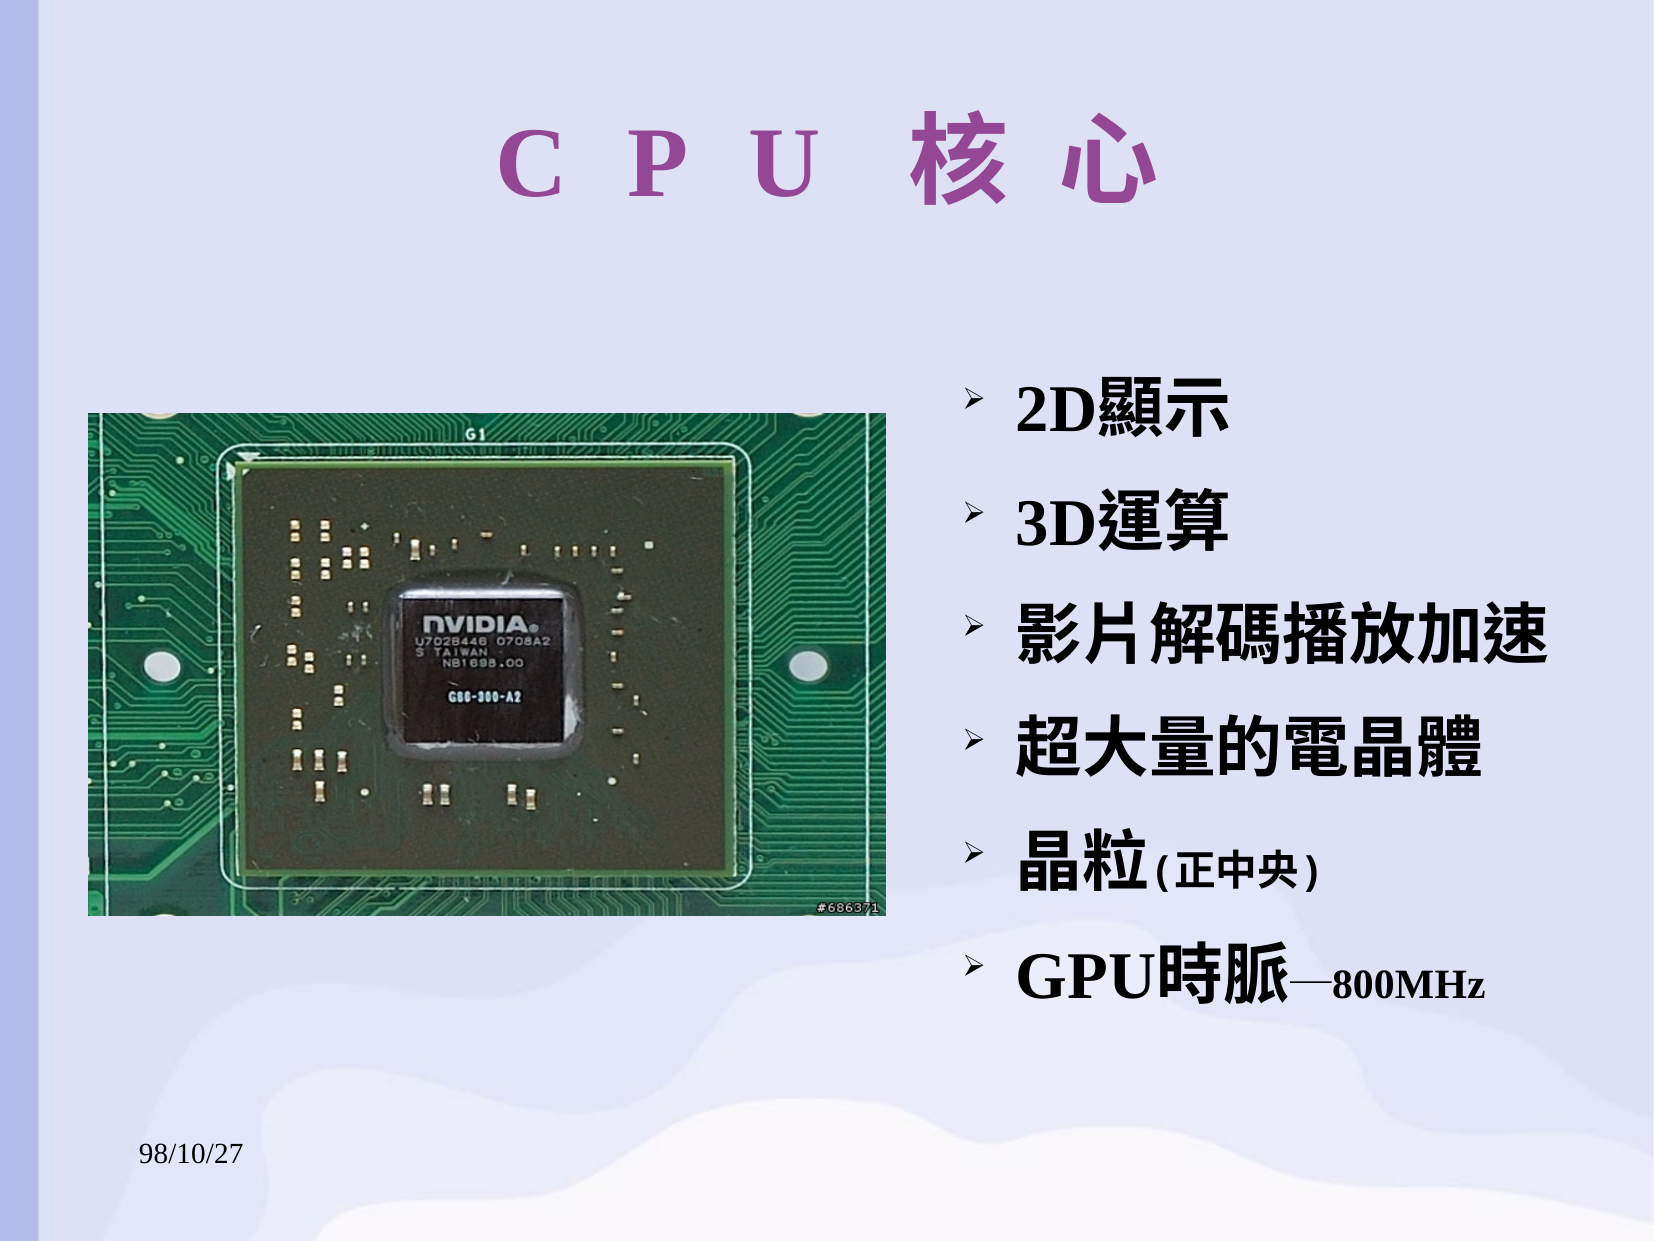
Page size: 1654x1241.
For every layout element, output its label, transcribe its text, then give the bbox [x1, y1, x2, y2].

list 2D顯示 3D運算 影片解碼播放加速 超大量的電晶體 晶粒(正中央) GPU時脈─800MHz [944, 354, 1595, 1004]
title C P U 核 心 [82, 49, 1572, 257]
picture [0, 0, 1654, 1241]
